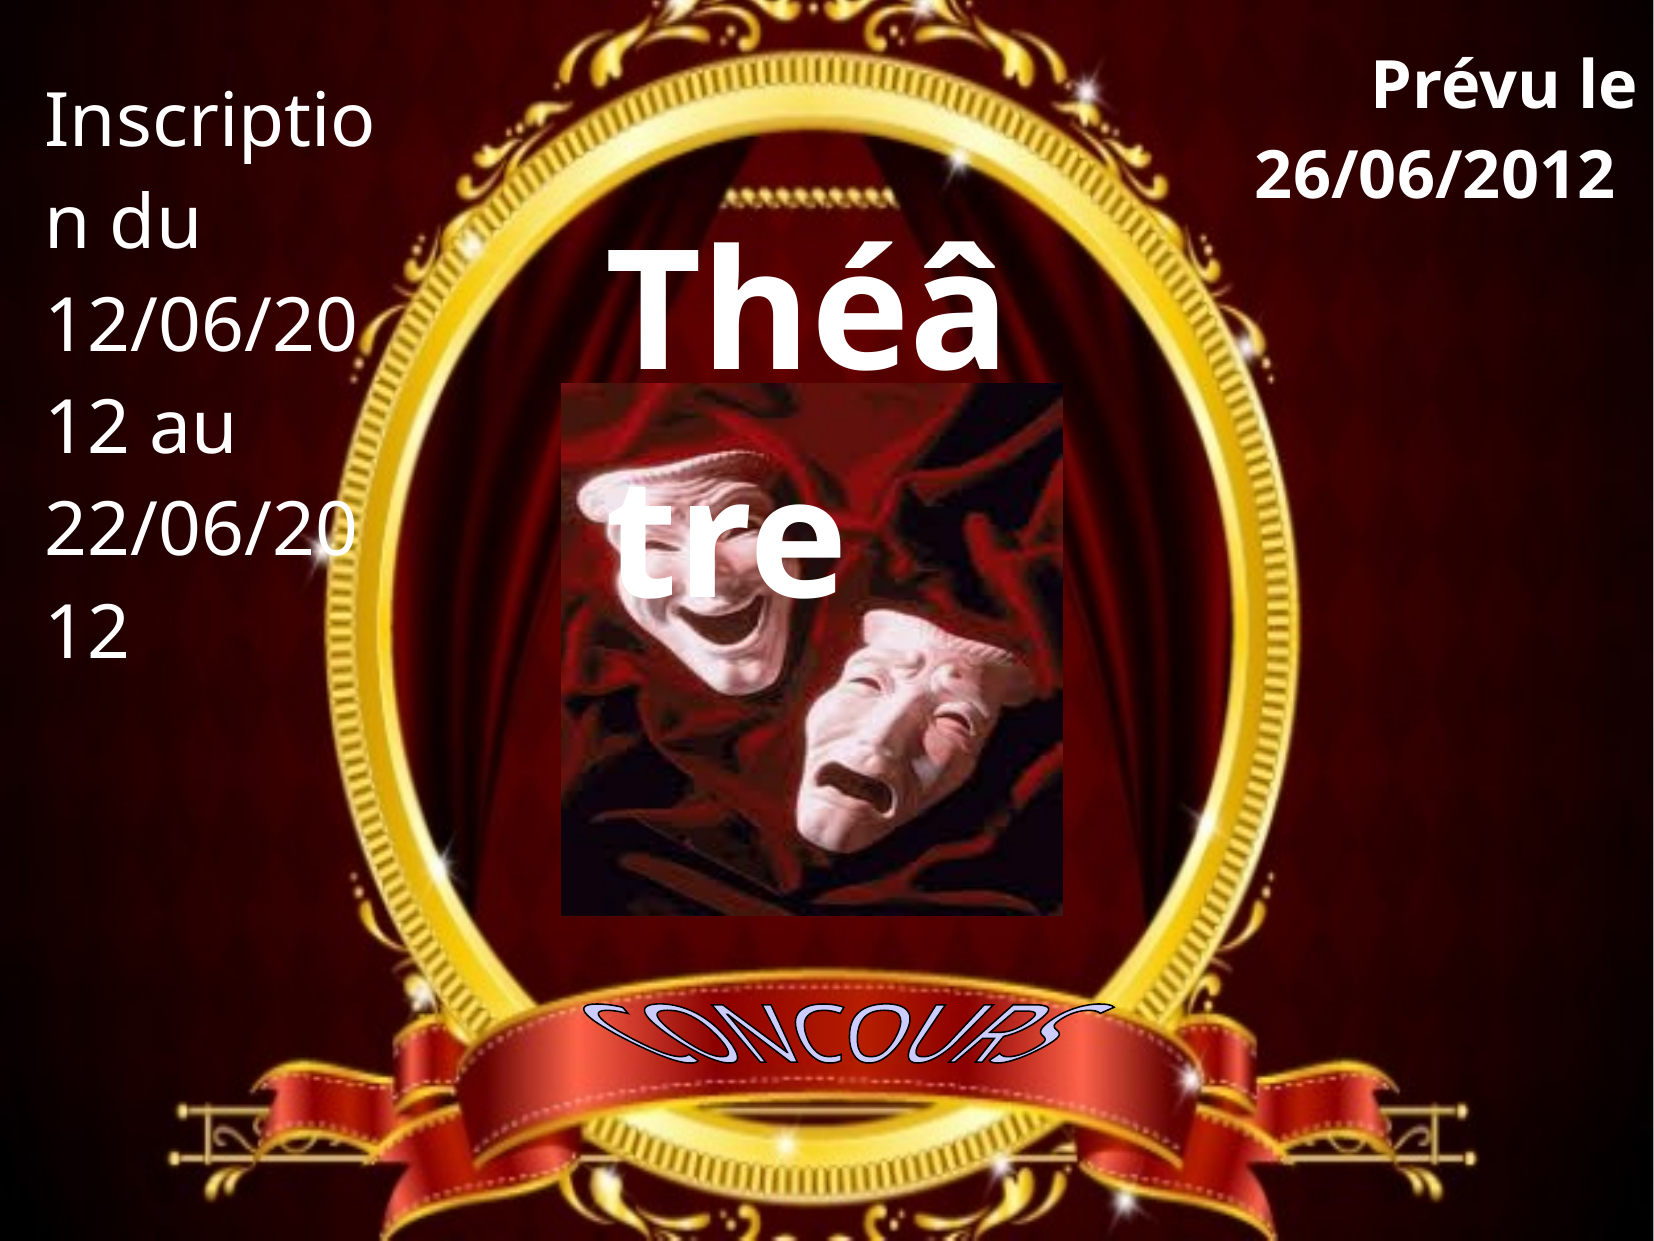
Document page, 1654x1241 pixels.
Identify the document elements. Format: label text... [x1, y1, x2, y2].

text_box Théâtre [590, 142, 1063, 443]
text_box CONCOURS [989, 1003, 1115, 1063]
text_box CONCOURS [908, 1004, 994, 1063]
text_box CONCOURS [711, 1004, 798, 1063]
text_box CONCOURS [644, 1003, 738, 1063]
text_box Prévu le 26/06/2012 [1240, 29, 1654, 202]
text_box CONCOURS [583, 1003, 699, 1063]
text_box CONCOURS [948, 1004, 1049, 1063]
picture [0, 0, 1654, 1241]
text_box CONCOURS [795, 1003, 844, 1063]
text_box Inscription du 12/06/2012 au 22/06/2012 [29, 59, 414, 363]
text_box CONCOURS [849, 1003, 910, 1063]
